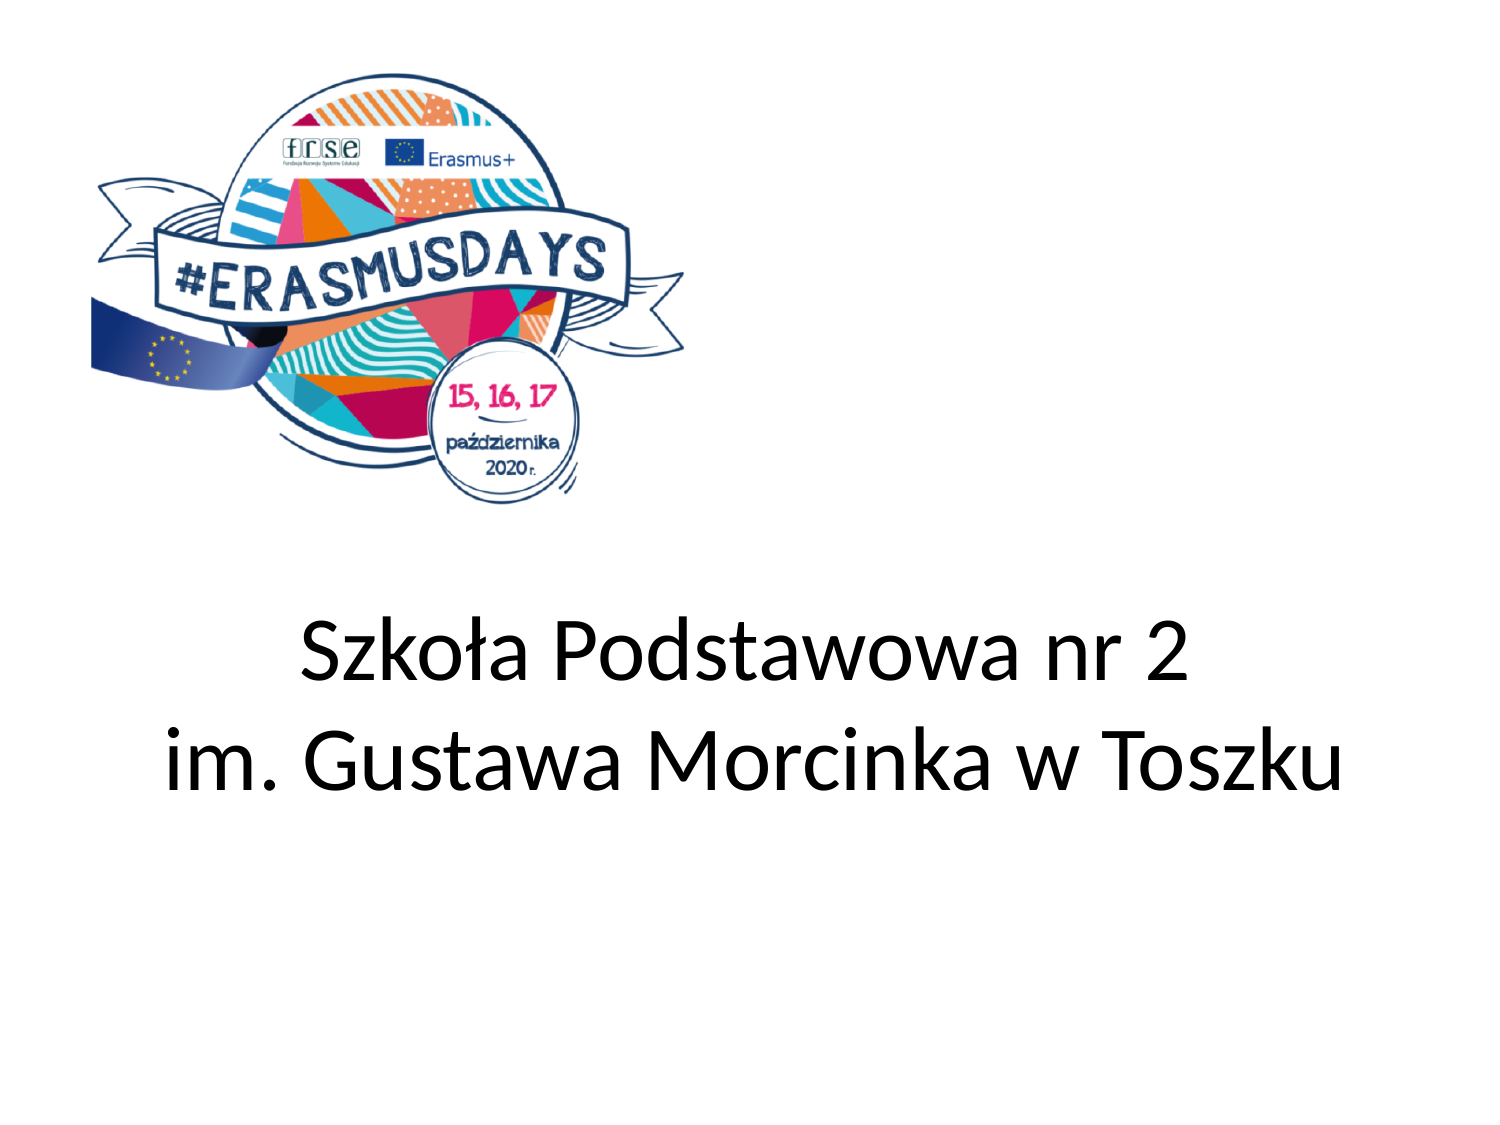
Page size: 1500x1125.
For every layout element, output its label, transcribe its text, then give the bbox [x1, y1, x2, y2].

title Szkoła Podstawowa nr 2 im. Gustawa Morcinka w Toszku [118, 581, 1394, 934]
picture [58, 0, 1149, 575]
